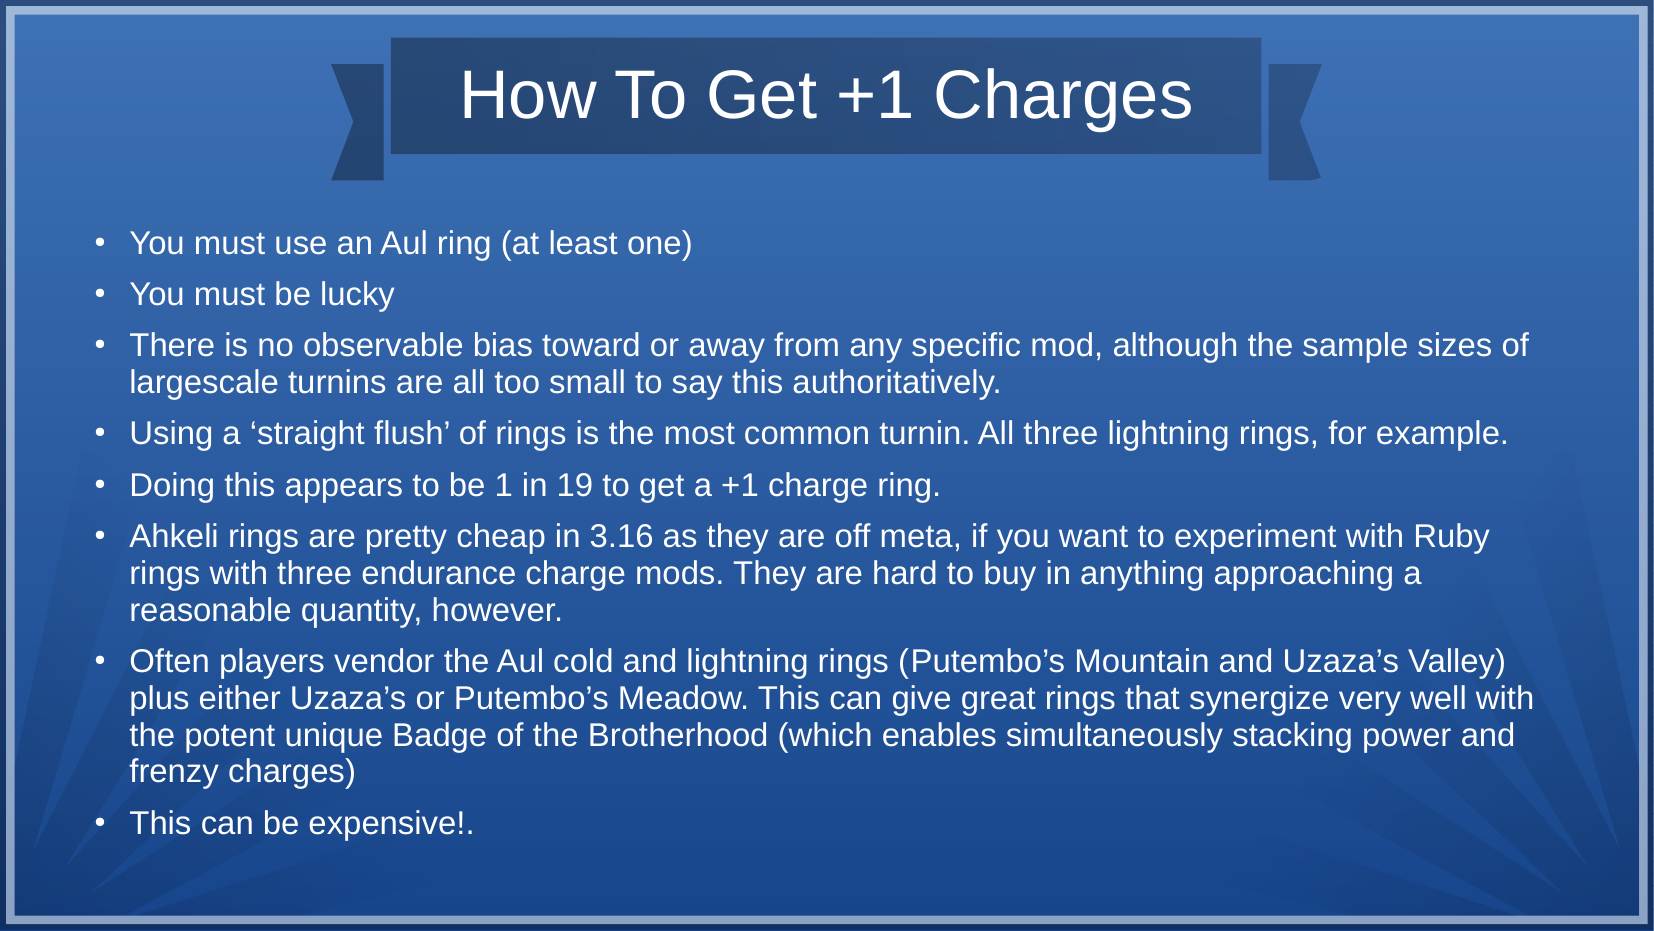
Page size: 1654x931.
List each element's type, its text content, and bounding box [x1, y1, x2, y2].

list You must use an Aul ring (at least one) You must be lucky There is no observable bias toward or away from any specific mod, although the sample sizes of largescale turnins are all too small to say this authoritatively. Using a ‘straight flush’ of rings is the most common turnin. All three lightning rings, for example. Doing this appears to be 1 in 19 to get a +1 charge ring. Ahkeli rings are pretty cheap in 3.16 as they are off meta, if you want to experiment with Ruby rings with three endurance charge mods. They are hard to buy in anything approaching a reasonable quantity, however. Often players vendor the Aul cold and lightning rings (Putembo’s Mountain and Uzaza’s Valley) plus either Uzaza’s or Putembo’s Meadow. This can give great rings that synergize very well with the potent unique Badge of the Brotherhood (which enables simultaneously stacking power and frenzy charges) This can be expensive!. [82, 224, 1571, 848]
title How To Get +1 Charges [389, 35, 1264, 154]
